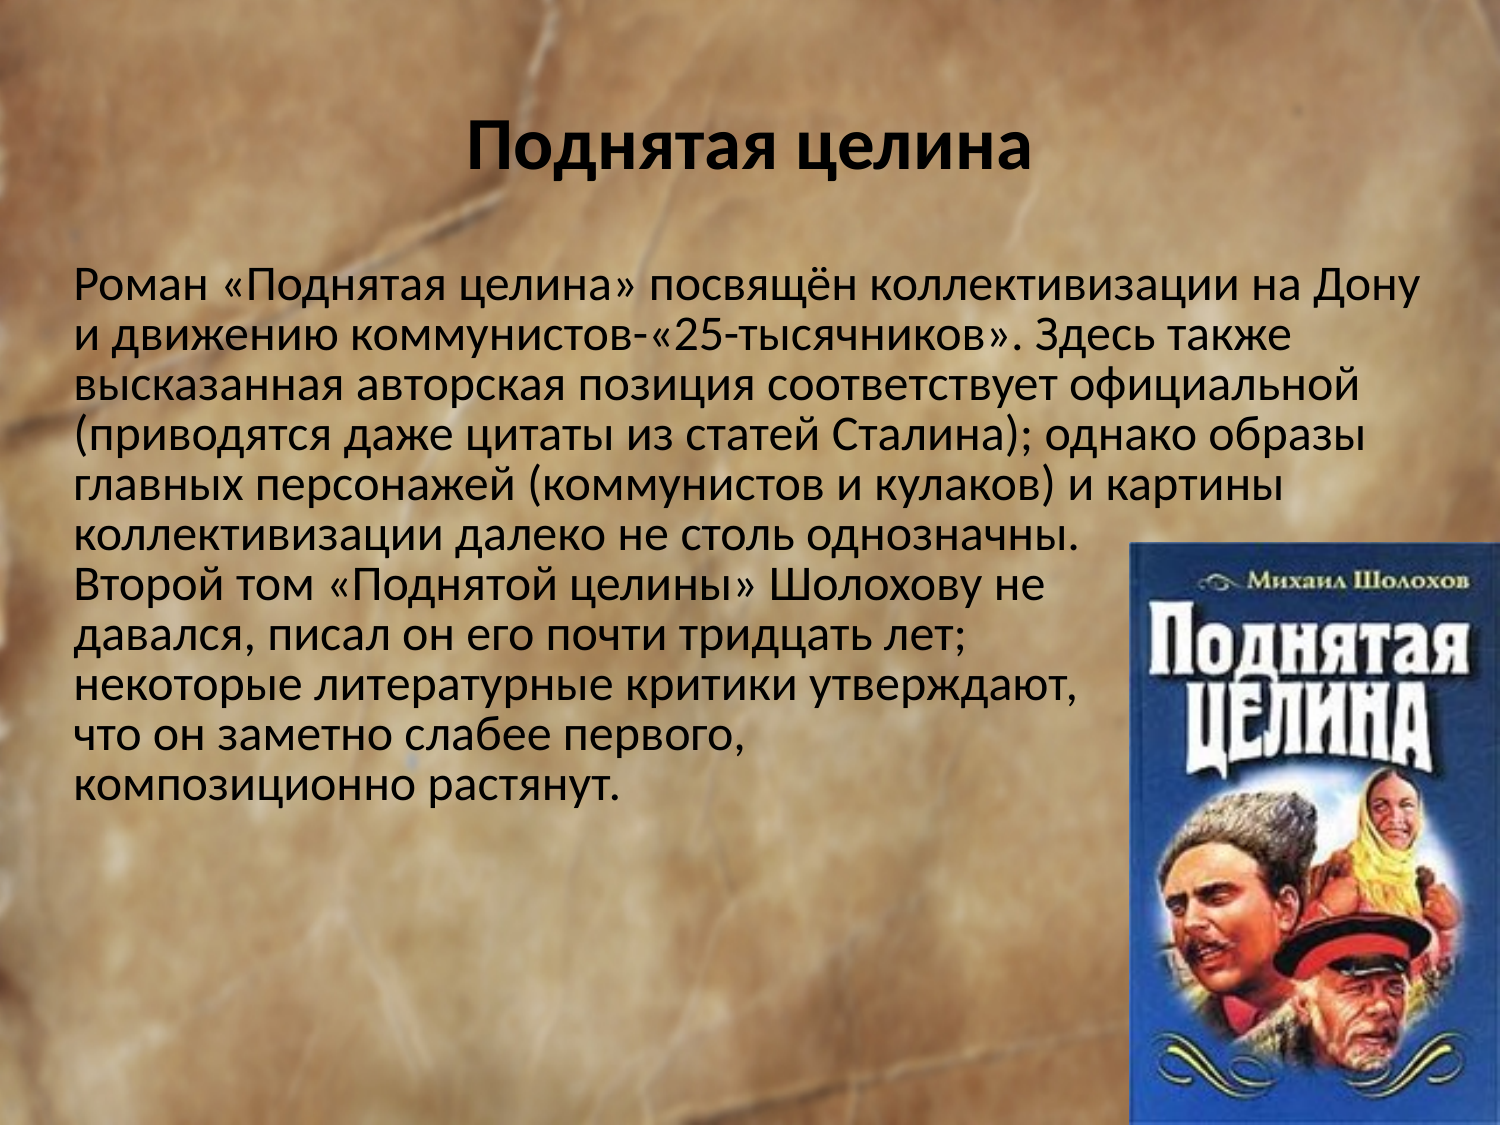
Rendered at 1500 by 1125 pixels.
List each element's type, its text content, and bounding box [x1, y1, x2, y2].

text_box Поднятая целина Роман «Поднятая целина» посвящён коллективизации на Дону и движению коммунистов-«25-тысячников». Здесь также высказанная авторская позиция соответствует официальной (приводятся даже цитаты из статей Сталина); однако образы главных персонажей (коммунистов и кулаков) и картины коллективизации далеко не столь однозначны. Второй том «Поднятой целины» Шолохову не давался, писал он его почти тридцать лет; некоторые литературные критики утверждают, что он заметно слабее первого, композиционно растянут. [58, 105, 1442, 924]
picture [0, 0, 1500, 1125]
